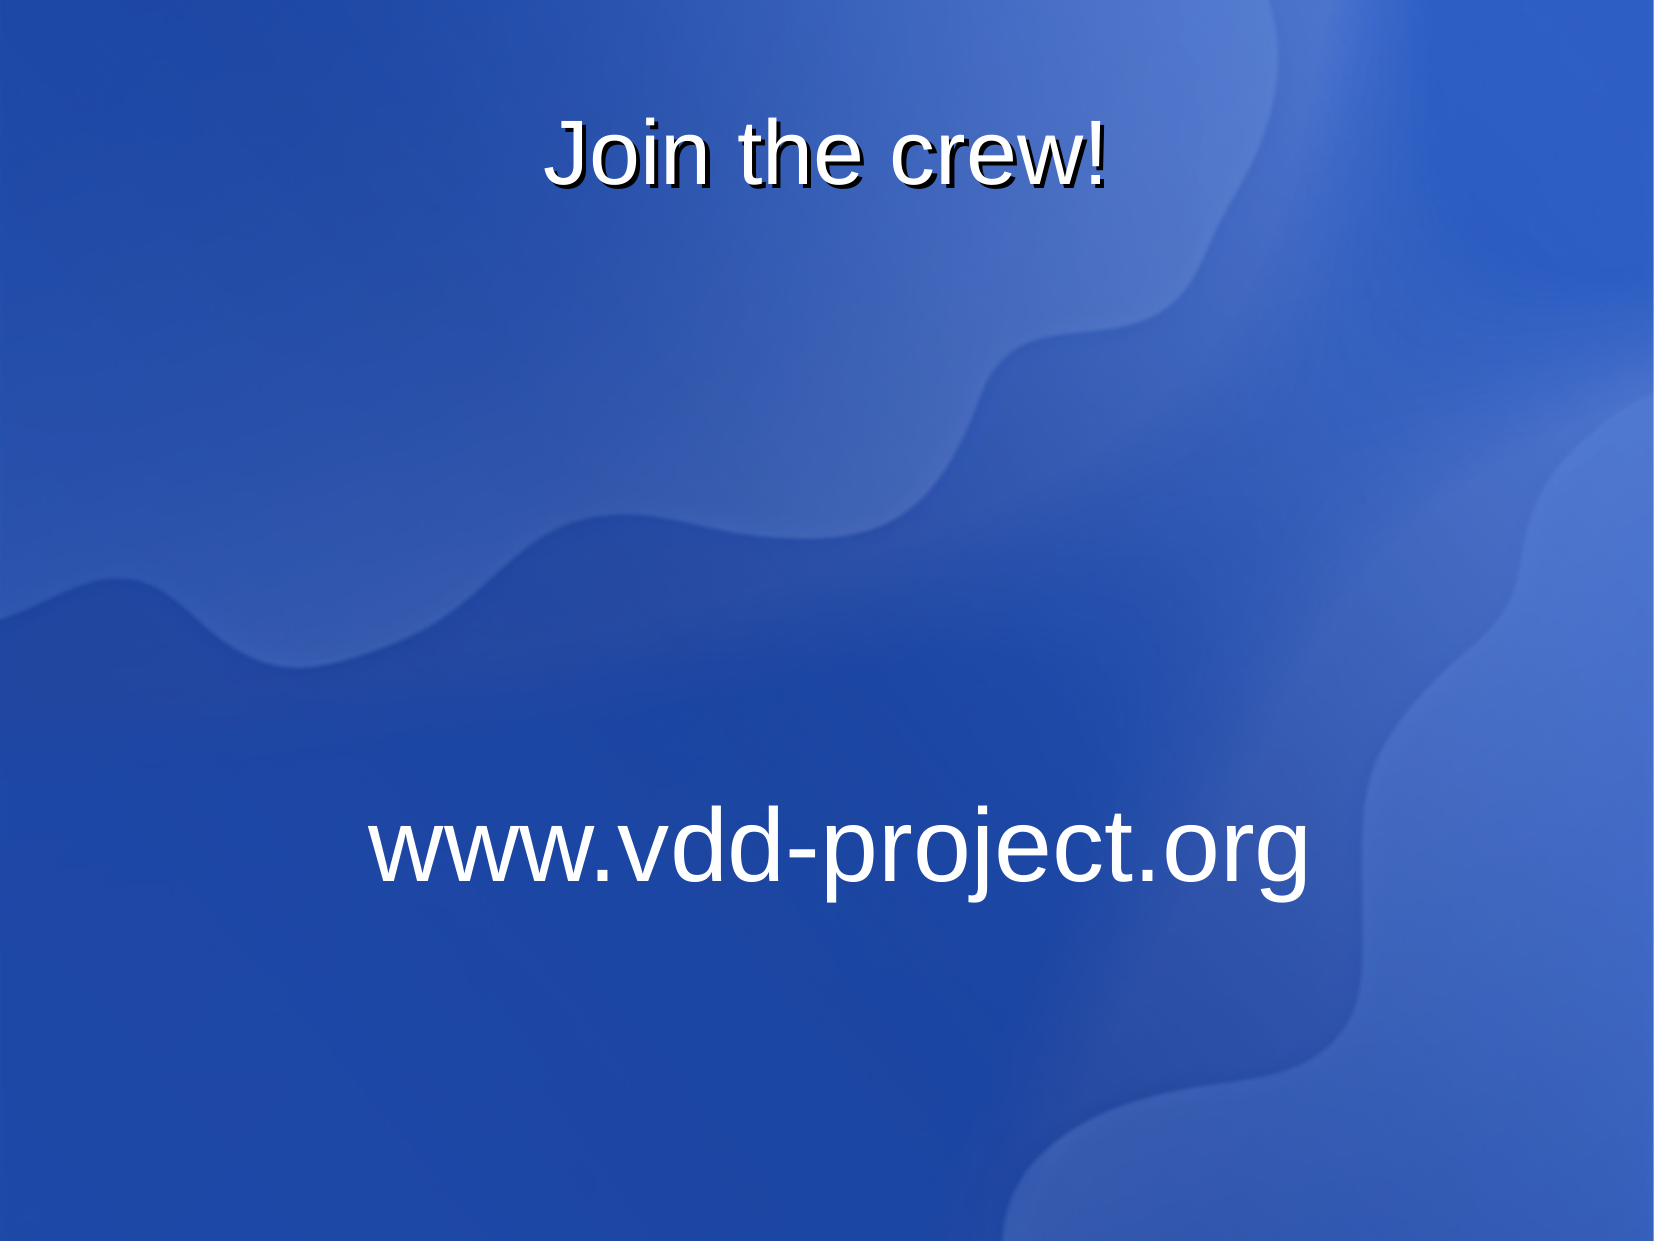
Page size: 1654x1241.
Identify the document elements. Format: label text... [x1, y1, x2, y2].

picture [0, 0, 1654, 1241]
title Join the crew! [82, 56, 1571, 250]
text_box www.vdd-project.org [265, 779, 1418, 911]
